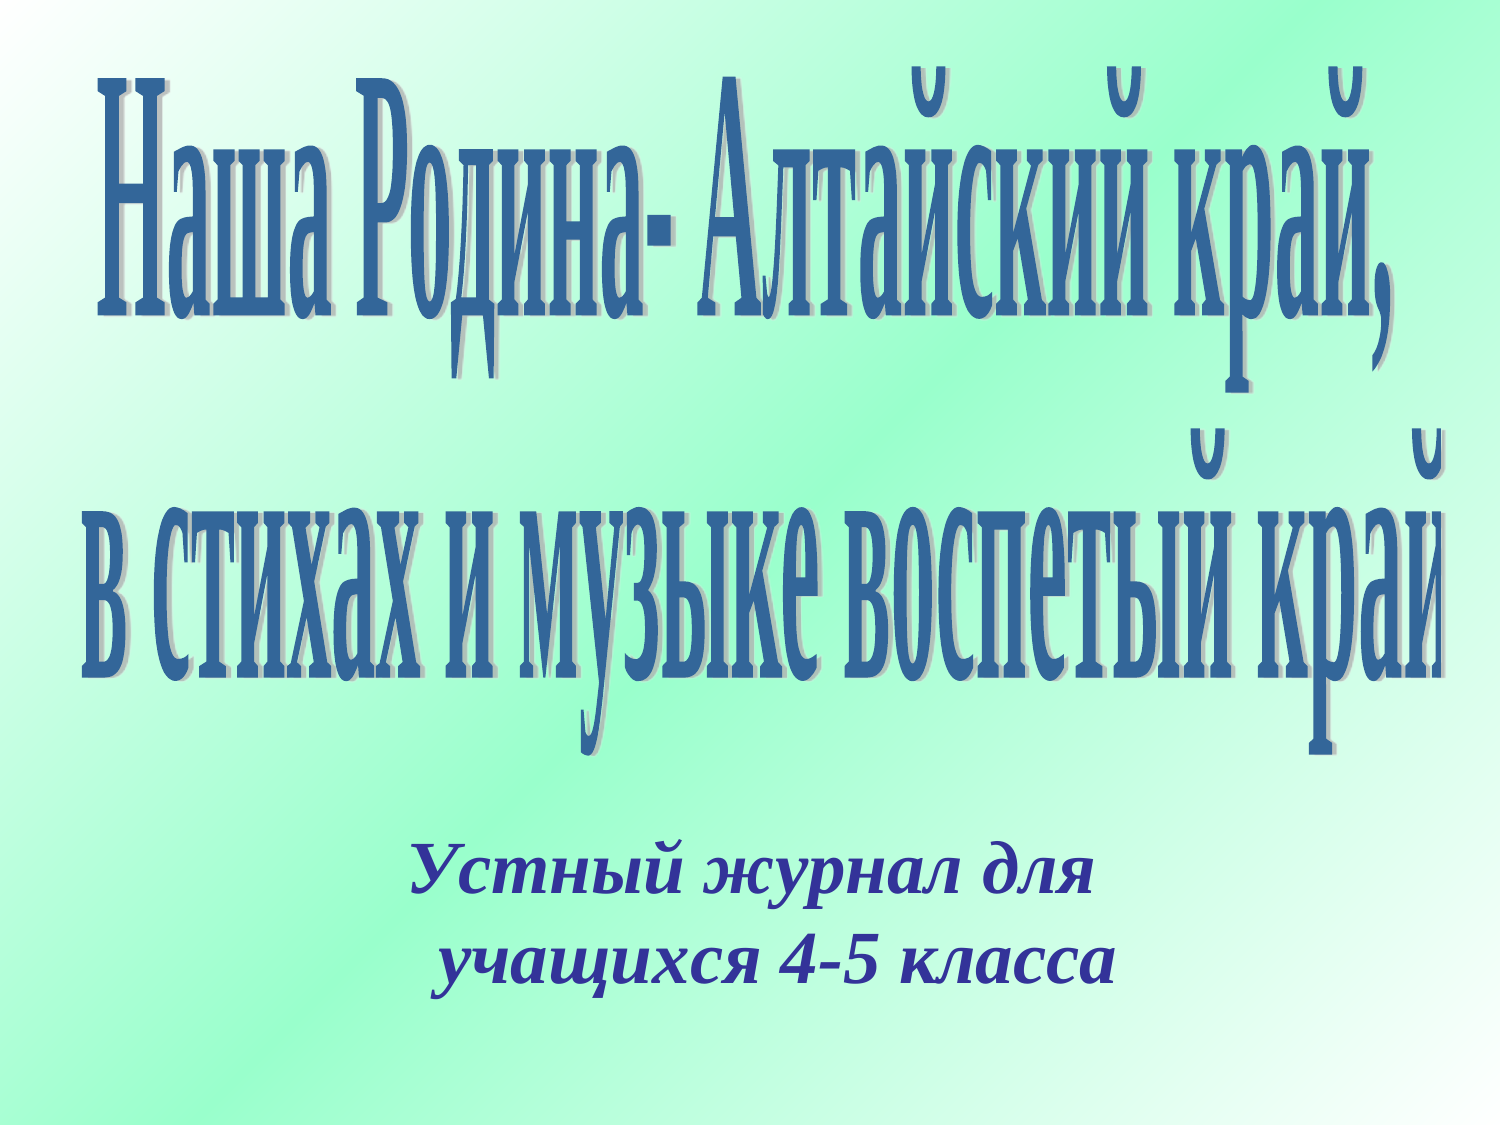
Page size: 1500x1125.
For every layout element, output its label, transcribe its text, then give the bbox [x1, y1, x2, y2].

text_box Наша Родина- Алтайский край, в стихах и музыке воспетый край [1174, 149, 1225, 316]
text_box Наша Родина- Алтайский край, в стихах и музыке воспетый край [191, 511, 234, 678]
text_box Наша Родина- Алтайский край, в стихах и музыке воспетый край [1277, 145, 1318, 320]
text_box Наша Родина- Алтайский край, в стихах и музыке воспетый край [289, 145, 331, 320]
text_box Наша Родина- Алтайский край, в стихах и музыке воспетый край [911, 66, 946, 118]
text_box Наша Родина- Алтайский край, в стихах и музыке воспетый край [957, 144, 993, 319]
text_box Наша Родина- Алтайский край, в стихах и музыке воспетый край [1328, 66, 1363, 118]
text_box Наша Родина- Алтайский край, в стихах и музыке воспетый край [893, 506, 932, 682]
text_box Наша Родина- Алтайский край, в стихах и музыке воспетый край [732, 511, 783, 678]
text_box Наша Родина- Алтайский край, в стихах и музыке воспетый край [1411, 428, 1441, 480]
text_box Наша Родина- Алтайский край, в стихах и музыке воспетый край [977, 511, 1025, 678]
text_box Наша Родина- Алтайский край, в стихах и музыке воспетый край [697, 76, 761, 316]
text_box Наша Родина- Алтайский край, в стихах и музыке воспетый край [996, 149, 1046, 316]
text_box Наша Родина- Алтайский край, в стихах и музыке воспетый край [519, 511, 576, 678]
text_box Наша Родина- Алтайский край, в стихах и музыке воспетый край [579, 511, 623, 756]
text_box Наша Родина- Алтайский край, в стихах и музыке воспетый край [549, 149, 597, 316]
text_box Наша Родина- Алтайский край, в стихах и музыке воспетый край [1106, 66, 1142, 118]
text_box Наша Родина- Алтайский край, в стихах и музыке воспетый край [1068, 511, 1111, 678]
text_box Наша Родина- Алтайский край, в стихах и музыке воспетый край [601, 145, 643, 320]
text_box Наша Родина- Алтайский край, в стихах и музыке воспетый край [81, 511, 126, 678]
text_box Наша Родина- Алтайский край, в стихах и музыке воспетый край [860, 145, 902, 320]
text_box Наша Родина- Алтайский край, в стихах и музыке воспетый край [938, 506, 974, 681]
text_box Наша Родина- Алтайский край, в стихах и музыке воспетый край [1225, 144, 1271, 393]
text_box Наша Родина- Алтайский край, в стихах и музыке воспетый край [624, 506, 658, 682]
text_box Наша Родина- Алтайский край, в стихах и музыке воспетый край [497, 149, 545, 316]
text_box Наша Родина- Алтайский край, в стихах и музыке воспетый край [662, 511, 705, 678]
text_box Наша Родина- Алтайский край, в стихах и музыке воспетый край [1048, 149, 1096, 316]
text_box Наша Родина- Алтайский край, в стихах и музыке воспетый край [1308, 506, 1355, 755]
text_box Наша Родина- Алтайский край, в стихах и музыке воспетый край [1190, 428, 1225, 480]
text_box Наша Родина- Алтайский край, в стихах и музыке воспетый край [356, 78, 408, 316]
text_box Наша Родина- Алтайский край, в стихах и музыке воспетый край [1158, 511, 1180, 678]
text_box Наша Родина- Алтайский край, в стихах и музыке воспетый край [445, 511, 493, 678]
text_box Наша Родина- Алтайский край, в стихах и музыке воспетый край [237, 511, 285, 678]
text_box Наша Родина- Алтайский край, в стихах и музыке воспетый край [813, 149, 856, 316]
text_box Наша Родина- Алтайский край, в стихах и музыке воспетый край [287, 511, 332, 678]
text_box Наша Родина- Алтайский край, в стихах и музыке воспетый край [333, 507, 421, 682]
text_box Наша Родина- Алтайский край, в стихах и музыке воспетый край [1372, 262, 1391, 372]
subtitle Устный журнал для учащихся 4-5 класса [225, 810, 1276, 1059]
text_box Наша Родина- Алтайский край, в стихах и музыке воспетый край [1113, 511, 1156, 678]
text_box Наша Родина- Алтайский край, в стихах и музыке воспетый край [168, 145, 210, 320]
text_box Наша Родина- Алтайский край, в стихах и музыке воспетый край [213, 149, 285, 316]
text_box Наша Родина- Алтайский край, в стихах и музыке воспетый край [153, 506, 189, 681]
text_box Наша Родина- Алтайский край, в стихах и музыке воспетый край [762, 149, 810, 320]
text_box Наша Родина- Алтайский край, в стихах и музыке воспетый край [450, 149, 495, 379]
text_box Наша Родина- Алтайский край, в стихах и музыке воспетый край [1321, 149, 1369, 316]
text_box Наша Родина- Алтайский край, в стихах и музыке воспетый край [706, 511, 728, 678]
text_box Наша Родина- Алтайский край, в стихах и музыке воспетый край [1100, 149, 1148, 316]
text_box Наша Родина- Алтайский край, в стихах и музыке воспетый край [1183, 511, 1232, 678]
text_box Наша Родина- Алтайский край, в стихах и музыке воспетый край [97, 78, 165, 316]
text_box Наша Родина- Алтайский край, в стихах и музыке воспетый край [1405, 511, 1441, 678]
text_box Наша Родина- Алтайский край, в стихах и музыке воспетый край [844, 511, 889, 678]
text_box Наша Родина- Алтайский край, в стихах и музыке воспетый край [782, 507, 818, 681]
text_box Наша Родина- Алтайский край, в стихах и музыке воспетый край [410, 144, 449, 320]
text_box Наша Родина- Алтайский край, в стихах и музыке воспетый край [1257, 511, 1308, 678]
text_box Наша Родина- Алтайский край, в стихах и музыке воспетый край [1030, 507, 1065, 681]
text_box Наша Родина- Алтайский край, в стихах и музыке воспетый край [1360, 507, 1402, 682]
text_box Наша Родина- Алтайский край, в стихах и музыке воспетый край [904, 149, 952, 316]
